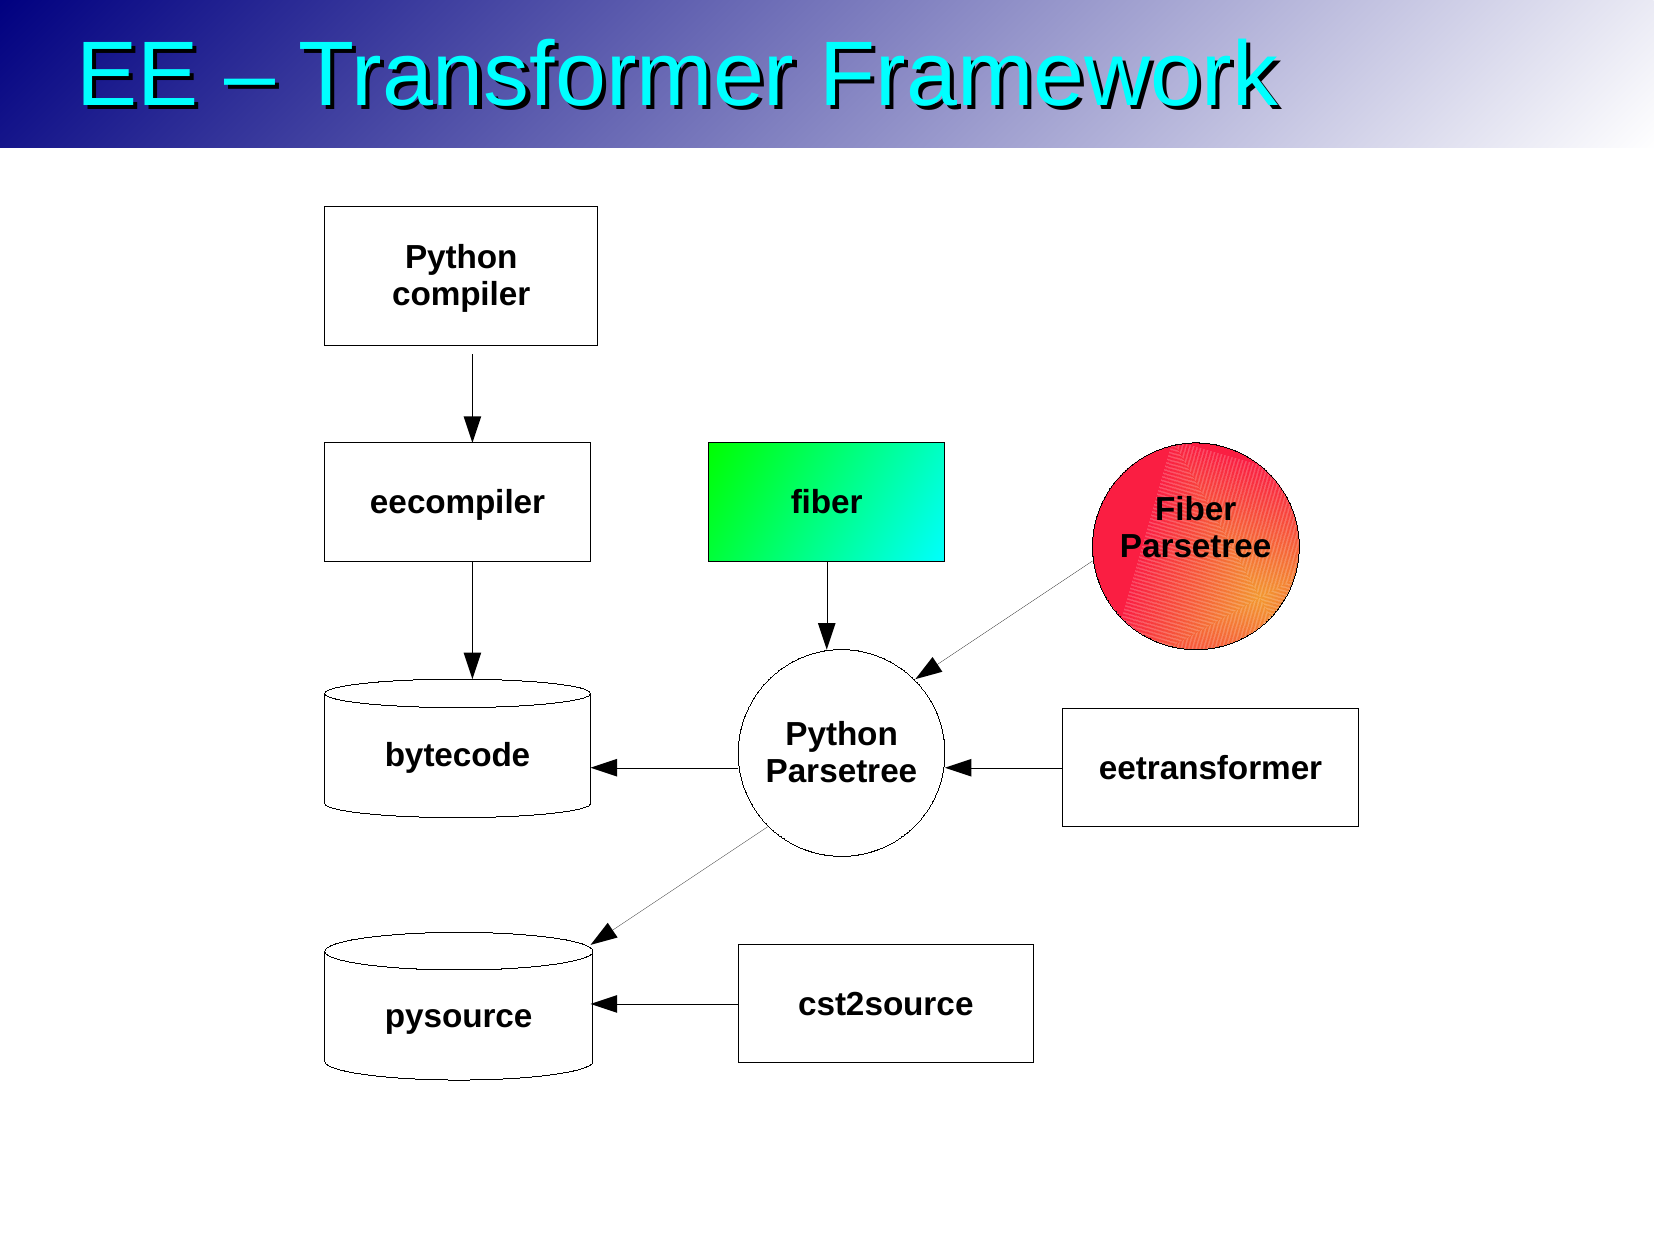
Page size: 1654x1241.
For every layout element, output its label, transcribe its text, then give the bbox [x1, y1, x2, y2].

text_box Python Parsetree [738, 649, 945, 857]
text_box pysource [324, 952, 593, 1081]
title EE – Transformer Framework [0, 0, 1654, 148]
text_box Fiber Parsetree [1092, 442, 1300, 650]
text_box eecompiler [324, 442, 591, 562]
text_box cst2source [738, 944, 1034, 1063]
text_box eetransformer [1062, 708, 1359, 827]
text_box bytecode [324, 694, 591, 818]
text_box Python compiler [324, 206, 598, 346]
text_box fiber [708, 442, 945, 562]
